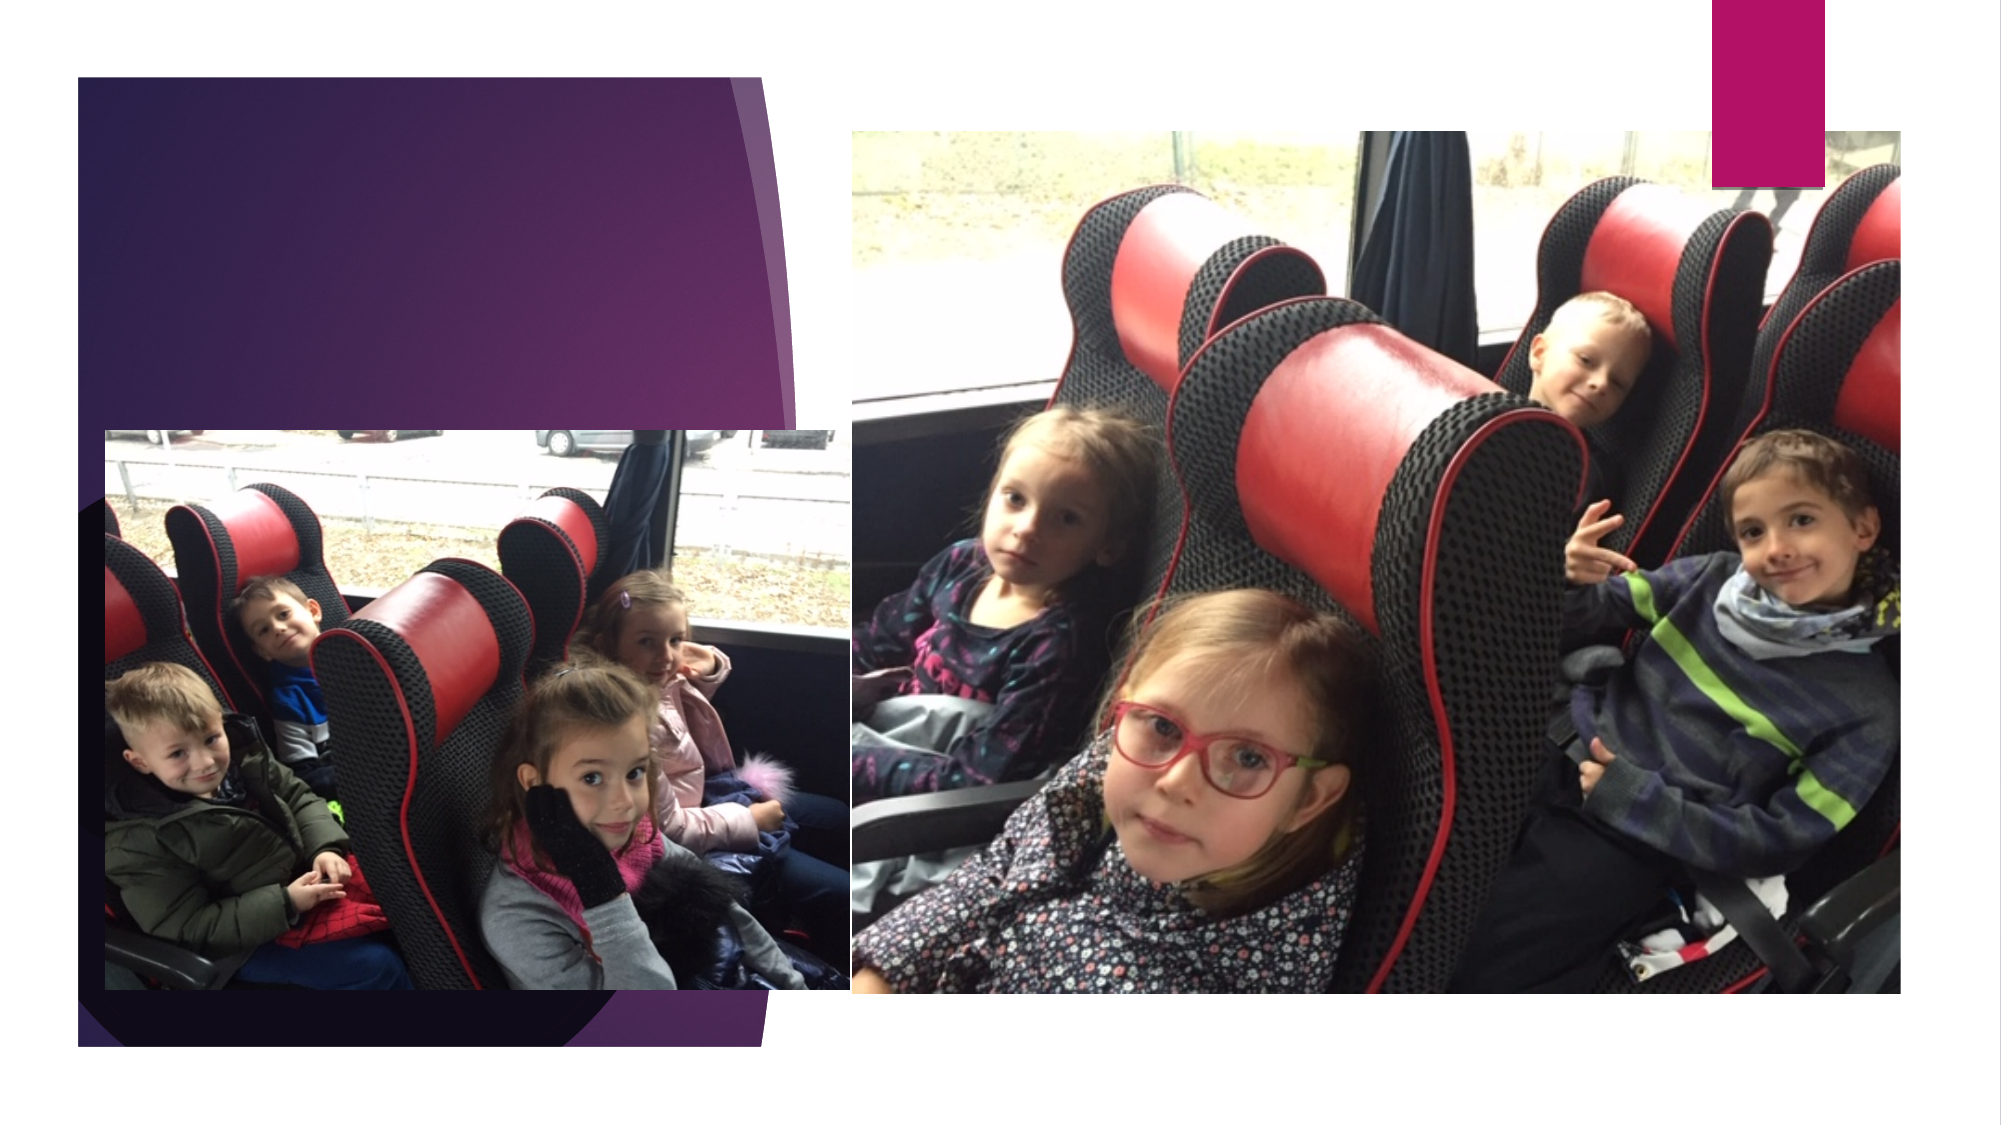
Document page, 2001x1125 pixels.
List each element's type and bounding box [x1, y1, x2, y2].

picture [105, 430, 850, 990]
text_box [0, 0, 2000, 1125]
picture [852, 131, 1901, 994]
